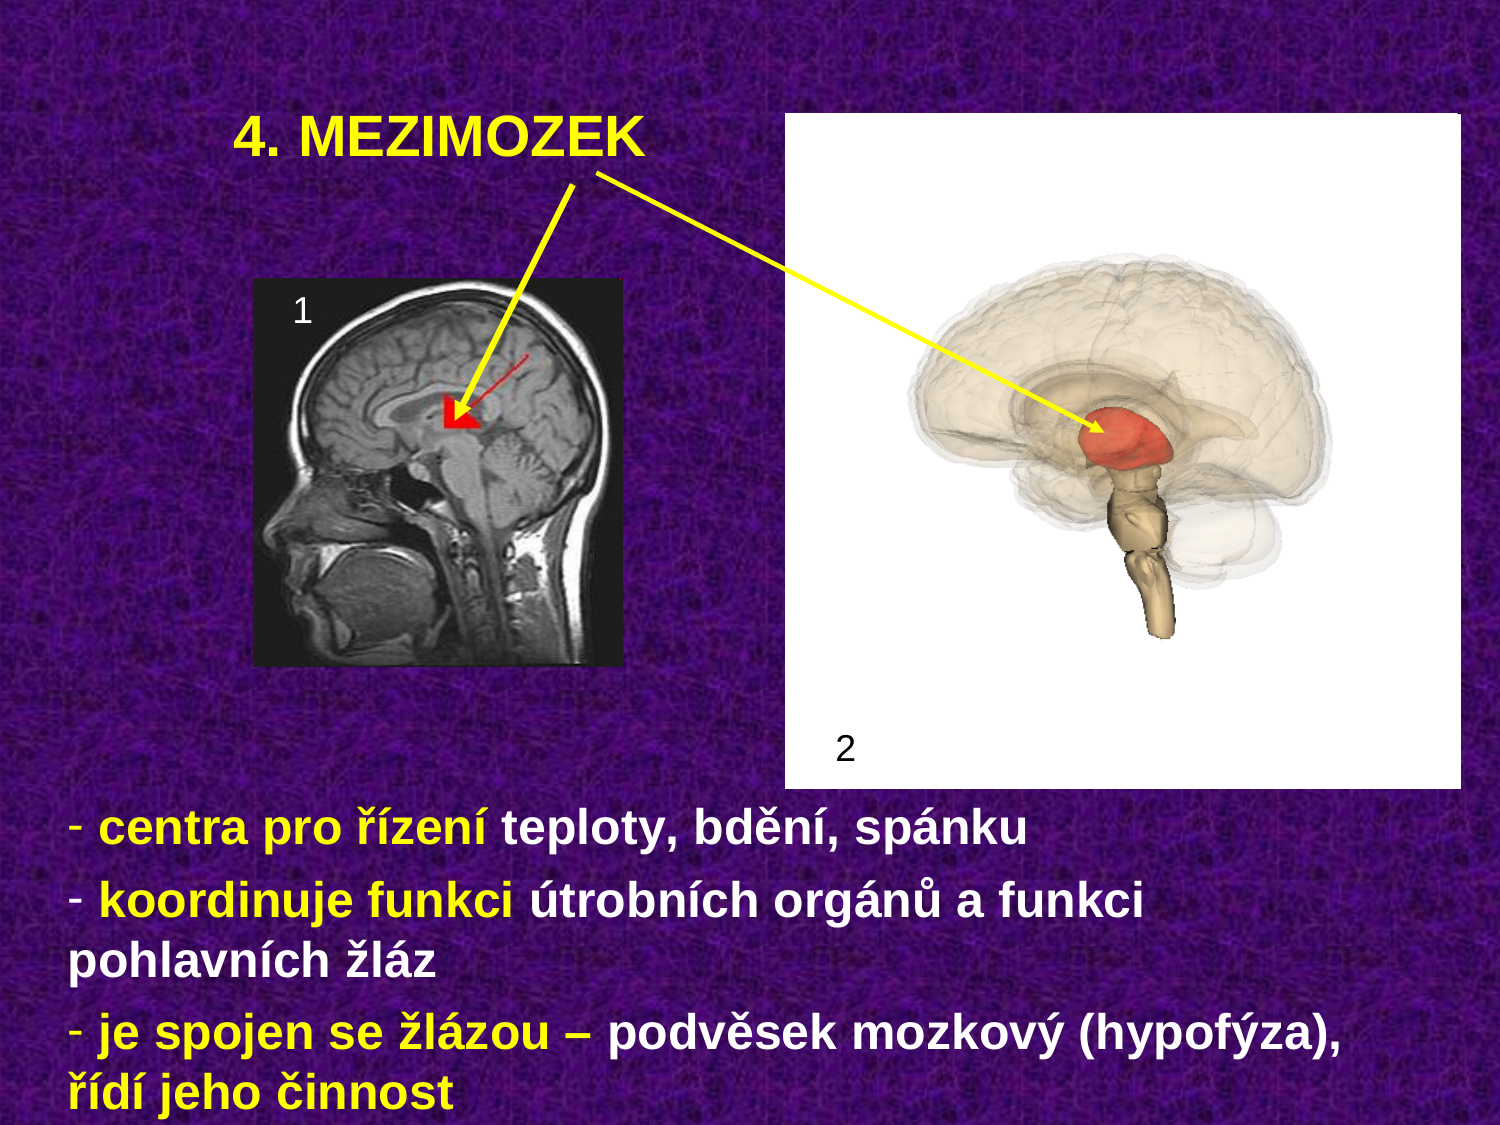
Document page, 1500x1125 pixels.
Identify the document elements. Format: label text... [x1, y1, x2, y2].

text_box 2 [820, 716, 963, 777]
text_box 4. MEZIMOZEK [218, 90, 1164, 176]
text_box centra pro řízení teploty, bdění, spánku koordinuje funkci útrobních orgánů a funkci pohlavních žláz je spojen se žlázou – podvěsek mozkový (hypofýza), řídí jeho činnost [53, 786, 1424, 1125]
text_box 1 [277, 278, 326, 340]
picture [0, 0, 1500, 1125]
